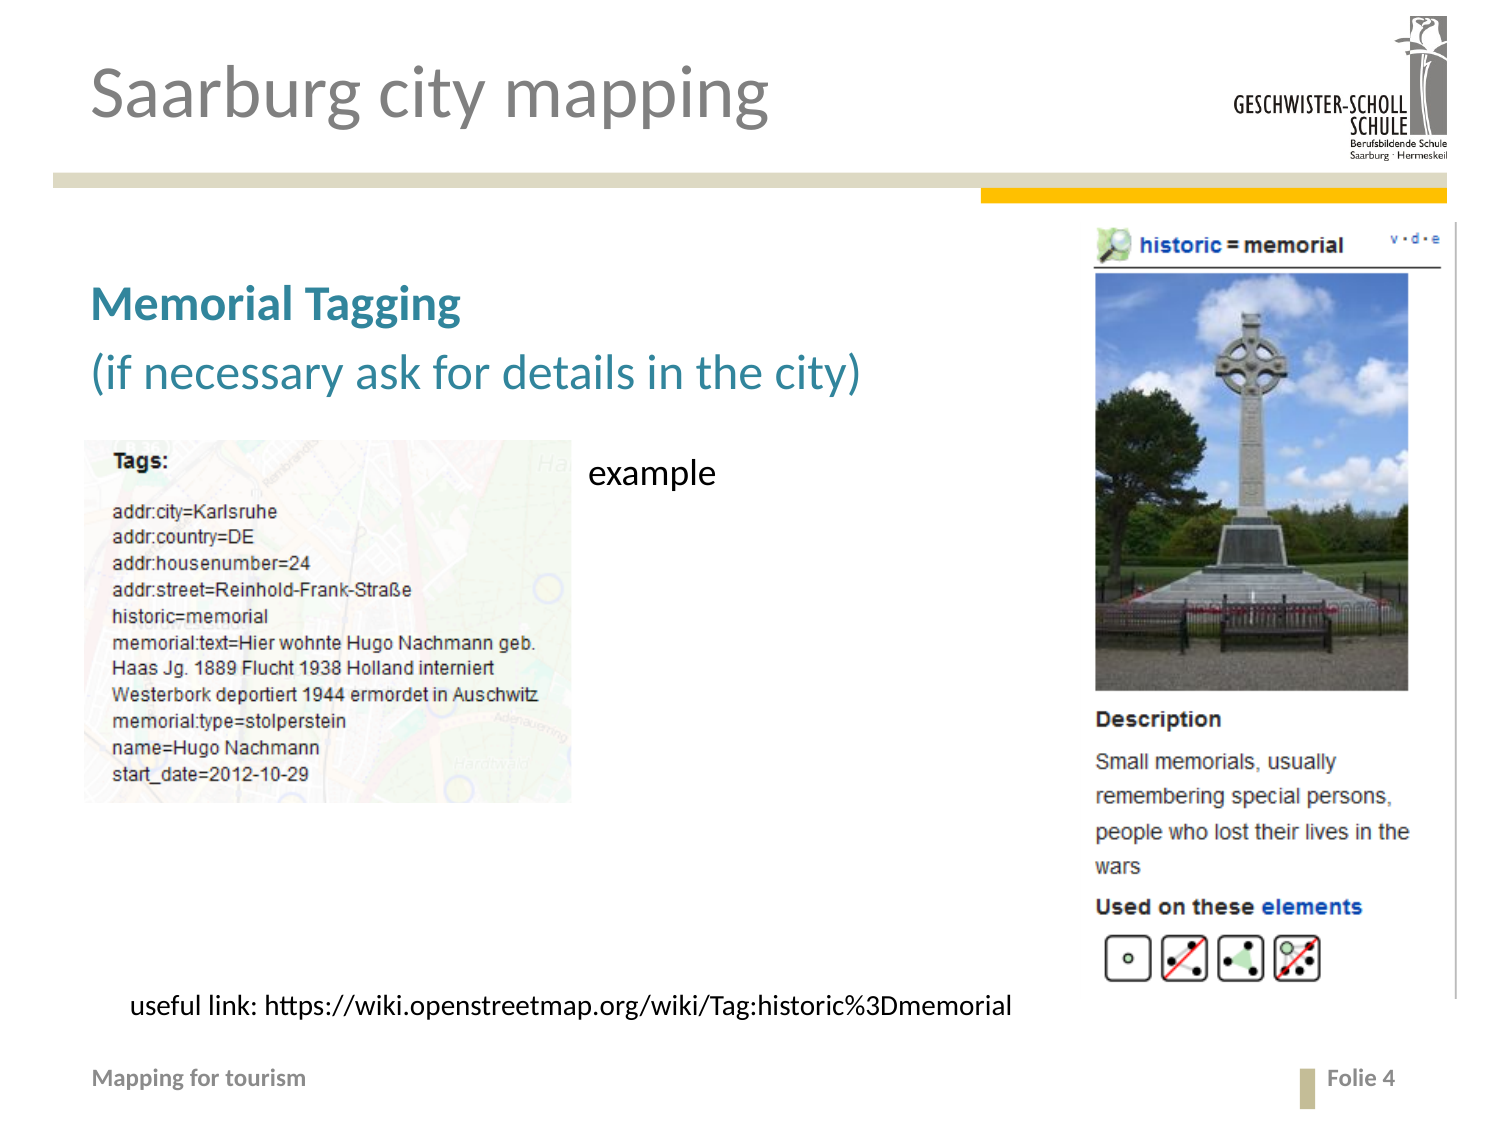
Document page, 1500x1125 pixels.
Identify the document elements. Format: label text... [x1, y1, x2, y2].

list Memorial Tagging (if necessary ask for details in the city) [75, 262, 1329, 1005]
text_box useful link: https://wiki.openstreetmap.org/wiki/Tag:historic%3Dmemorial [114, 978, 1028, 1029]
picture [1080, 222, 1464, 999]
title Saarburg city mapping [75, 30, 1140, 146]
text_box example [573, 440, 732, 500]
picture [1234, 16, 1447, 161]
slide_number Folie <Nummer> [1312, 1046, 1468, 1107]
picture [84, 440, 572, 803]
footer Mapping for tourism [76, 1046, 552, 1107]
